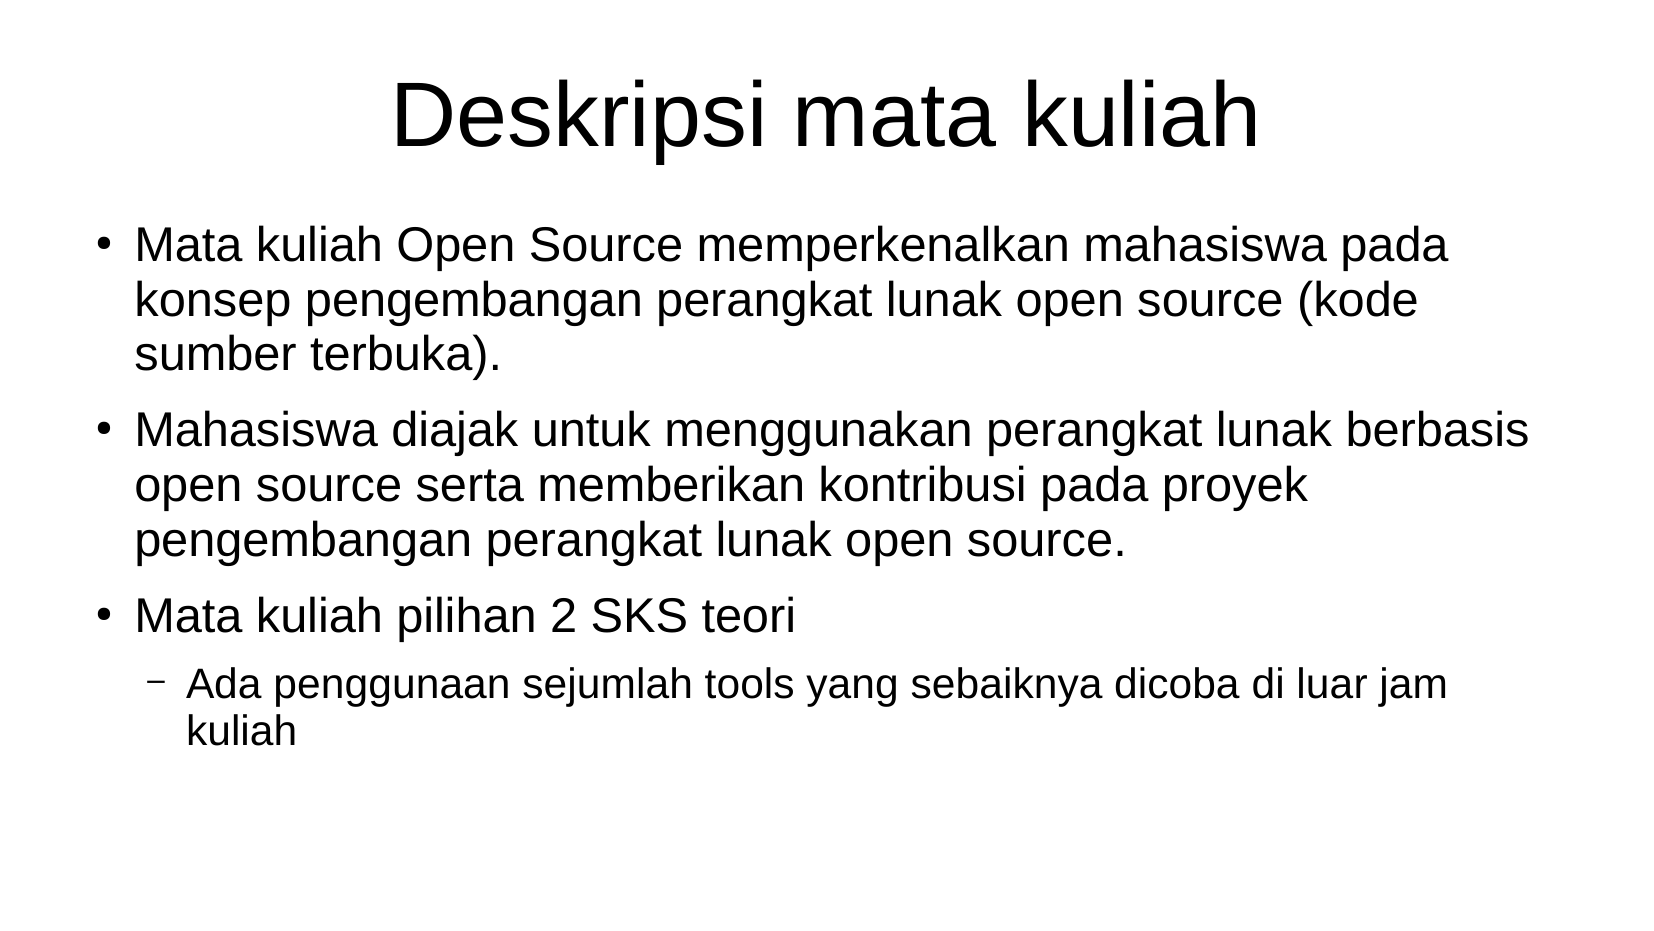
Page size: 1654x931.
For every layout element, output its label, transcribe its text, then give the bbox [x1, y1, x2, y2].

title Deskripsi mata kuliah [82, 37, 1571, 193]
list Mata kuliah Open Source memperkenalkan mahasiswa pada konsep pengembangan perangkat lunak open source (kode sumber terbuka). Mahasiswa diajak untuk menggunakan perangkat lunak berbasis open source serta memberikan kontribusi pada proyek pengembangan perangkat lunak open source. Mata kuliah pilihan 2 SKS teori Ada penggunaan sejumlah tools yang sebaiknya dicoba di luar jam kuliah [82, 217, 1571, 758]
